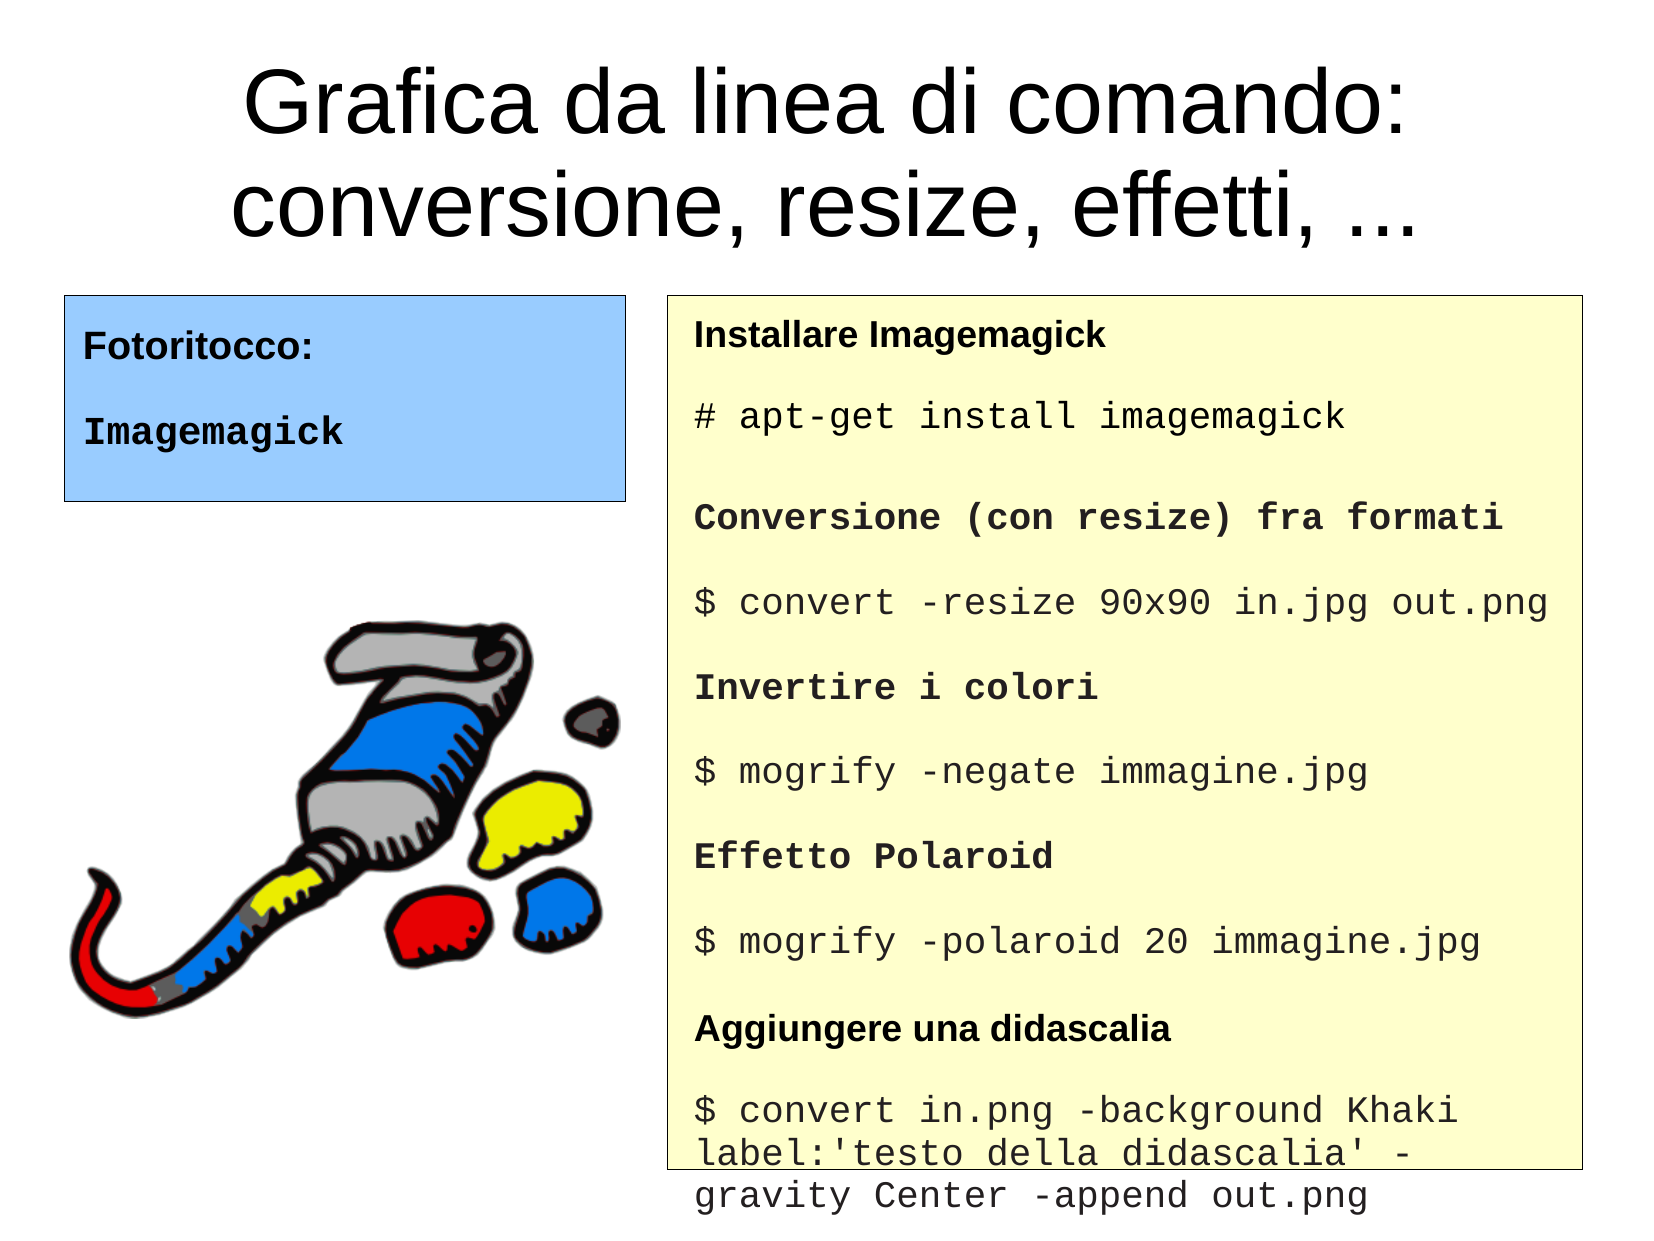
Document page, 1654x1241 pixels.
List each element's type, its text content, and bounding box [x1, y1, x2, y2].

text_box Fotoritocco: Imagemagick [68, 316, 618, 1144]
text_box [667, 295, 1583, 1170]
text_box [64, 295, 626, 502]
text_box Installare Imagemagick # apt-get install imagemagick Conversione (con resize) fra formati $ convert -resize 90x90 in.jpg out.png Invertire i colori $ mogrify -negate immagine.jpg Effetto Polaroid $ mogrify -polaroid 20 immagine.jpg Aggiungere una didascalia $ convert in.png -background Khaki label:'testo della didascalia' -gravity Center -append out.png [679, 305, 1565, 1241]
picture [69, 620, 621, 1020]
title Grafica da linea di comando: conversione, resize, effetti, ... [82, 47, 1571, 259]
